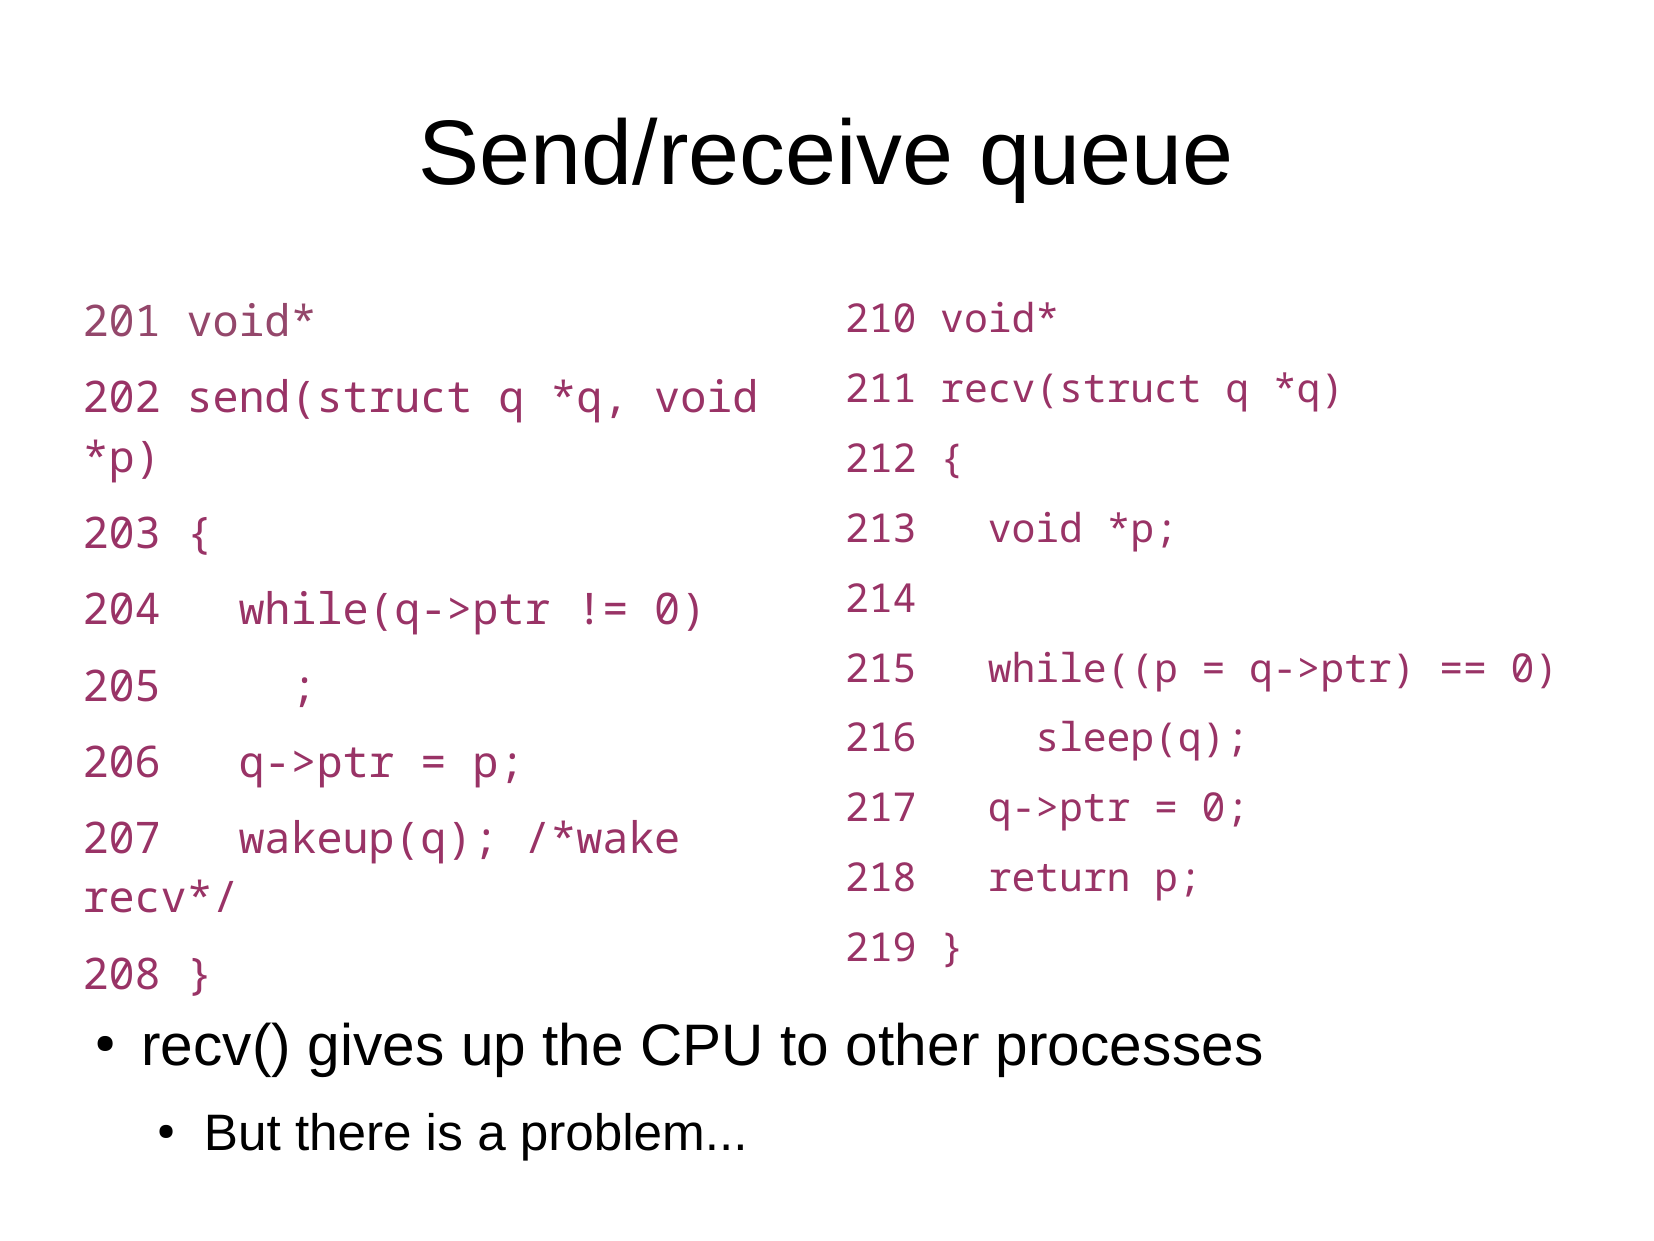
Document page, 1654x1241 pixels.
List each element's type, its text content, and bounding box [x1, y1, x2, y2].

title Send/receive queue [82, 49, 1571, 257]
list 201 void* 202 send(struct q *q, void *p) 203 { 204 while(q->ptr != 0) 205 ; 206 q->ptr = p; 207 wakeup(q); /*wake recv*/ 208 } [82, 290, 809, 1010]
list recv() gives up the CPU to other processes But there is a problem... [79, 1012, 1613, 1163]
list 210 void* 211 recv(struct q *q) 212 { 213 void *p; 214 215 while((p = q->ptr) == 0) 216 sleep(q); 217 q->ptr = 0; 218 return p; 219 } [845, 290, 1572, 1010]
